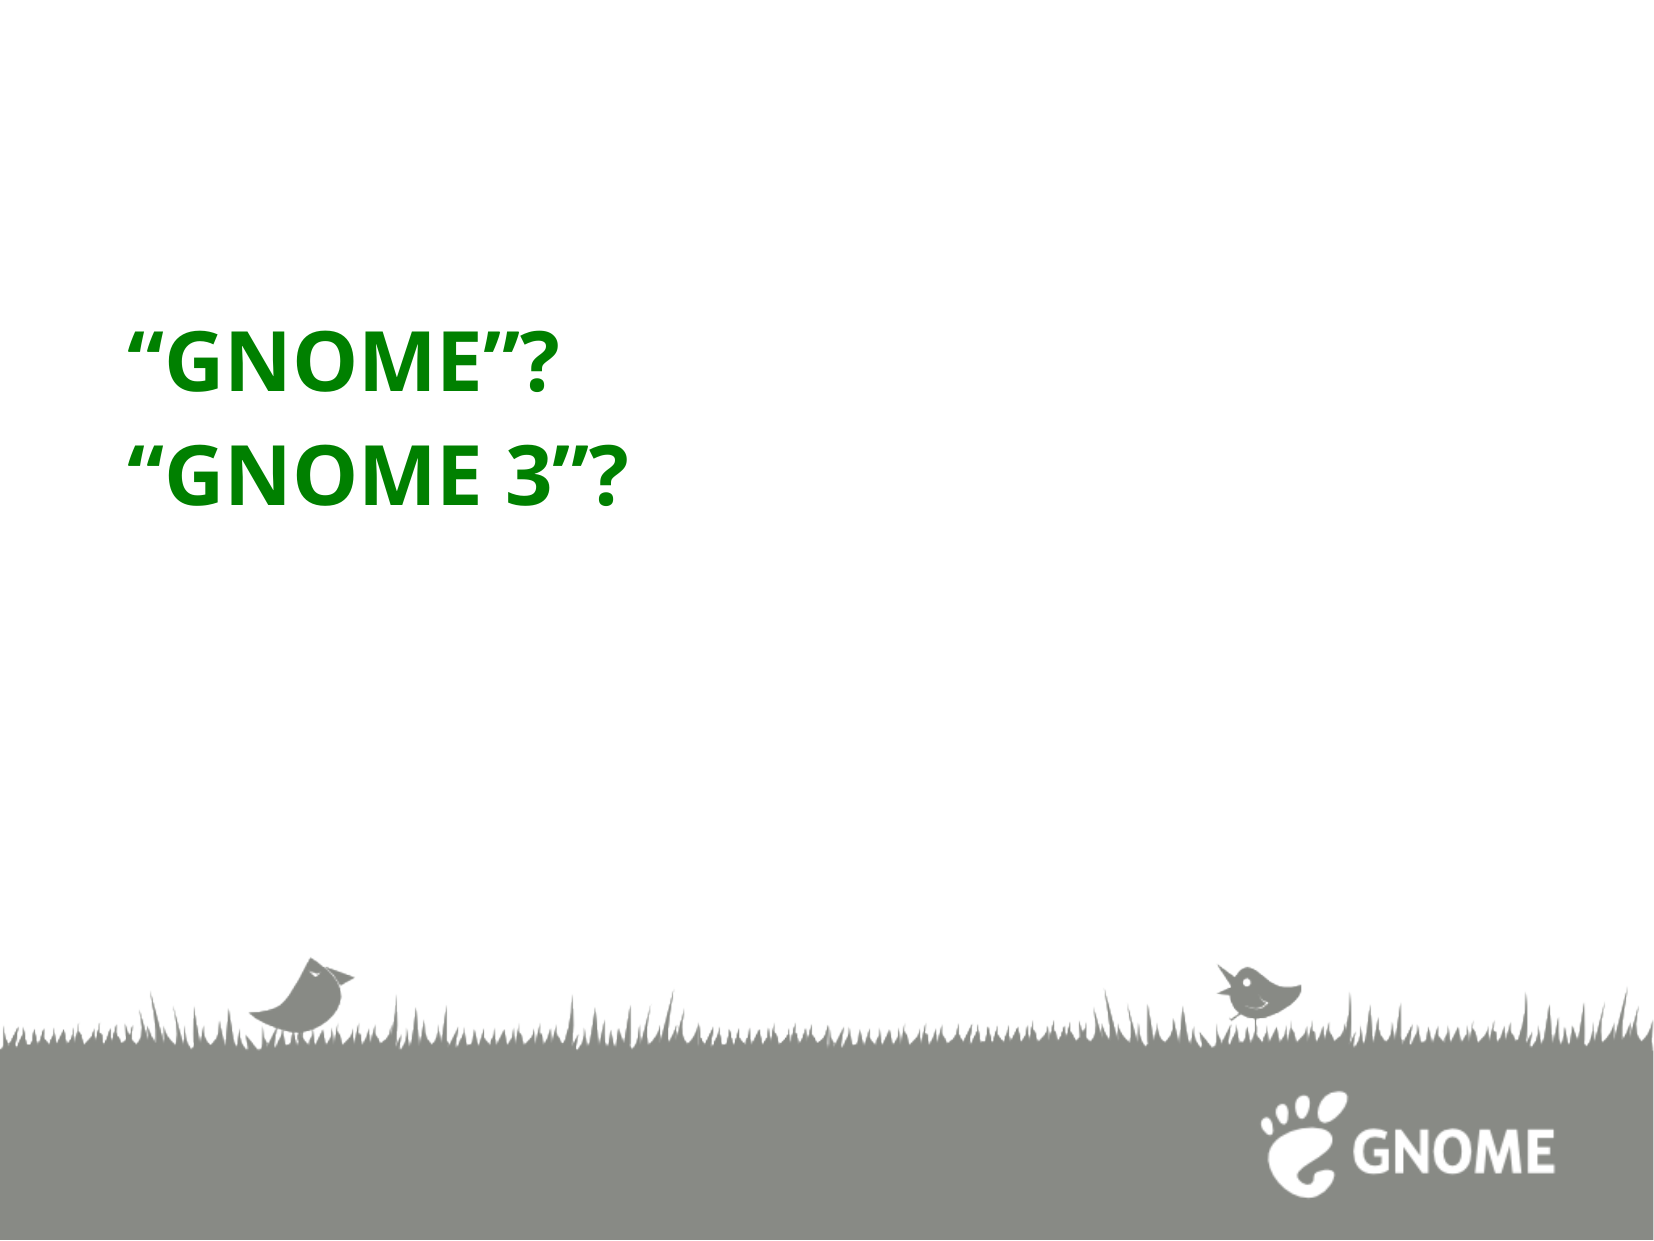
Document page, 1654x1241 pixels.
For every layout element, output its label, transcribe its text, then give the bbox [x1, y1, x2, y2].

picture [0, 0, 1654, 1241]
text_box “GNOME”? “GNOME 3”? [112, 295, 1351, 596]
